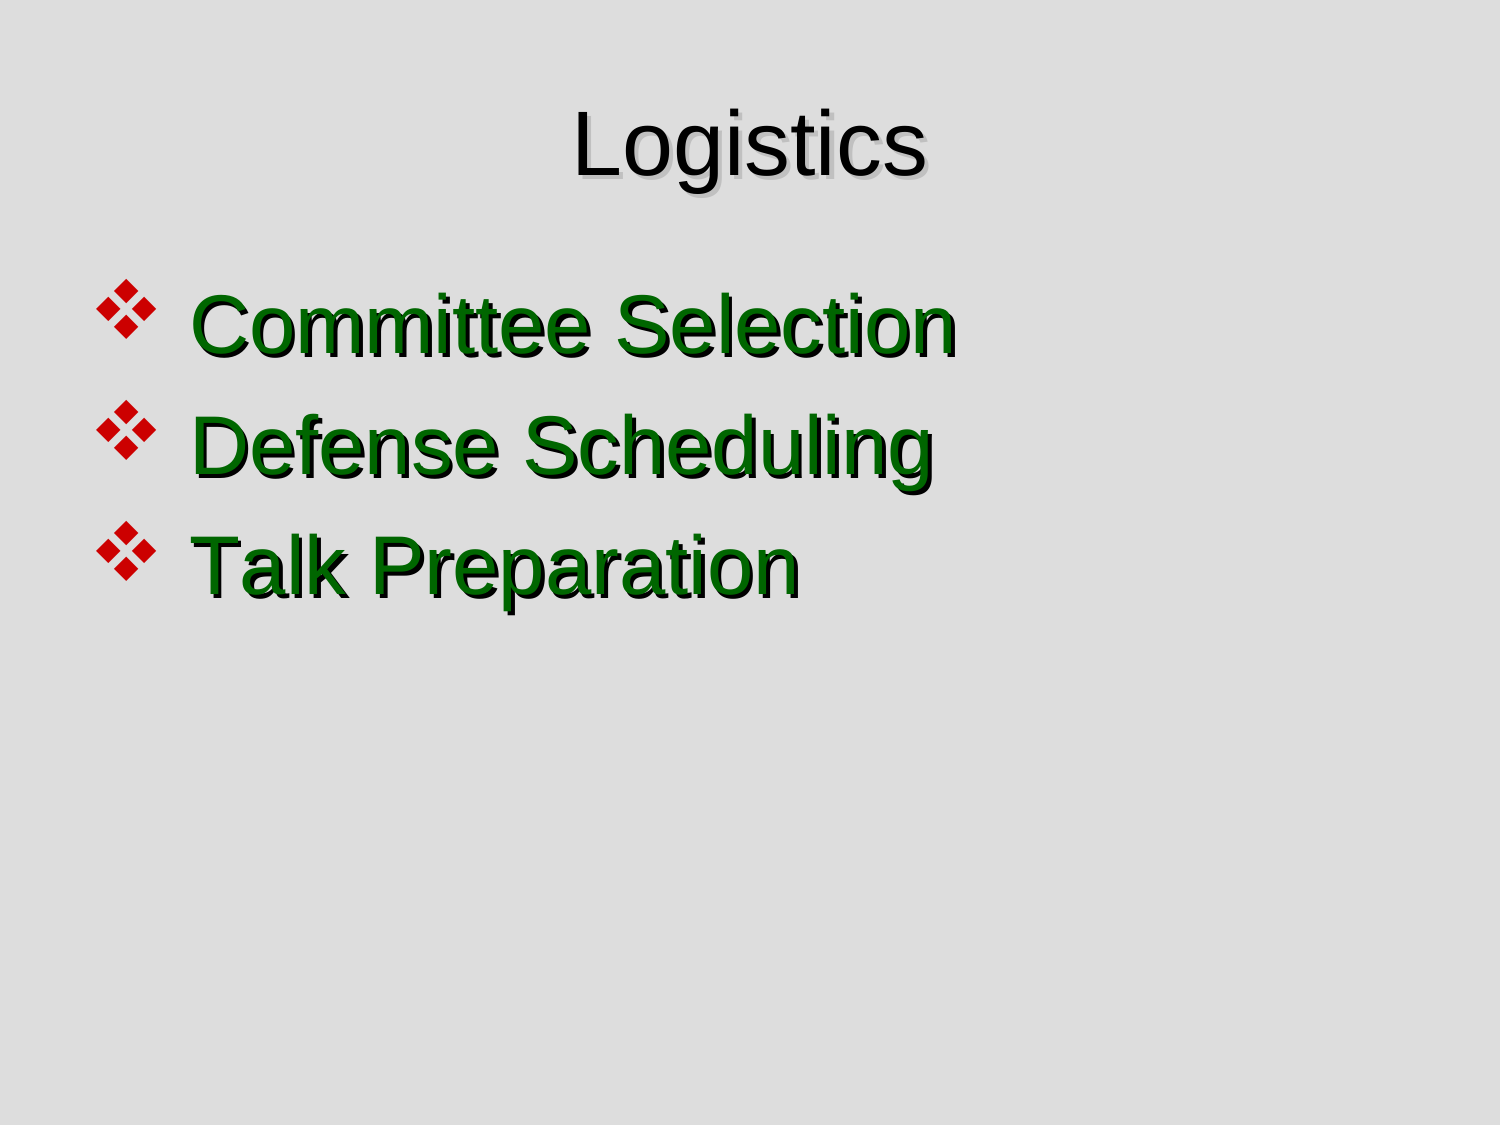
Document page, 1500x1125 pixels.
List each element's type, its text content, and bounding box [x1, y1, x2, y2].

list Committee Selection Defense Scheduling Talk Preparation [75, 262, 1426, 1006]
title Logistics [75, 45, 1426, 233]
